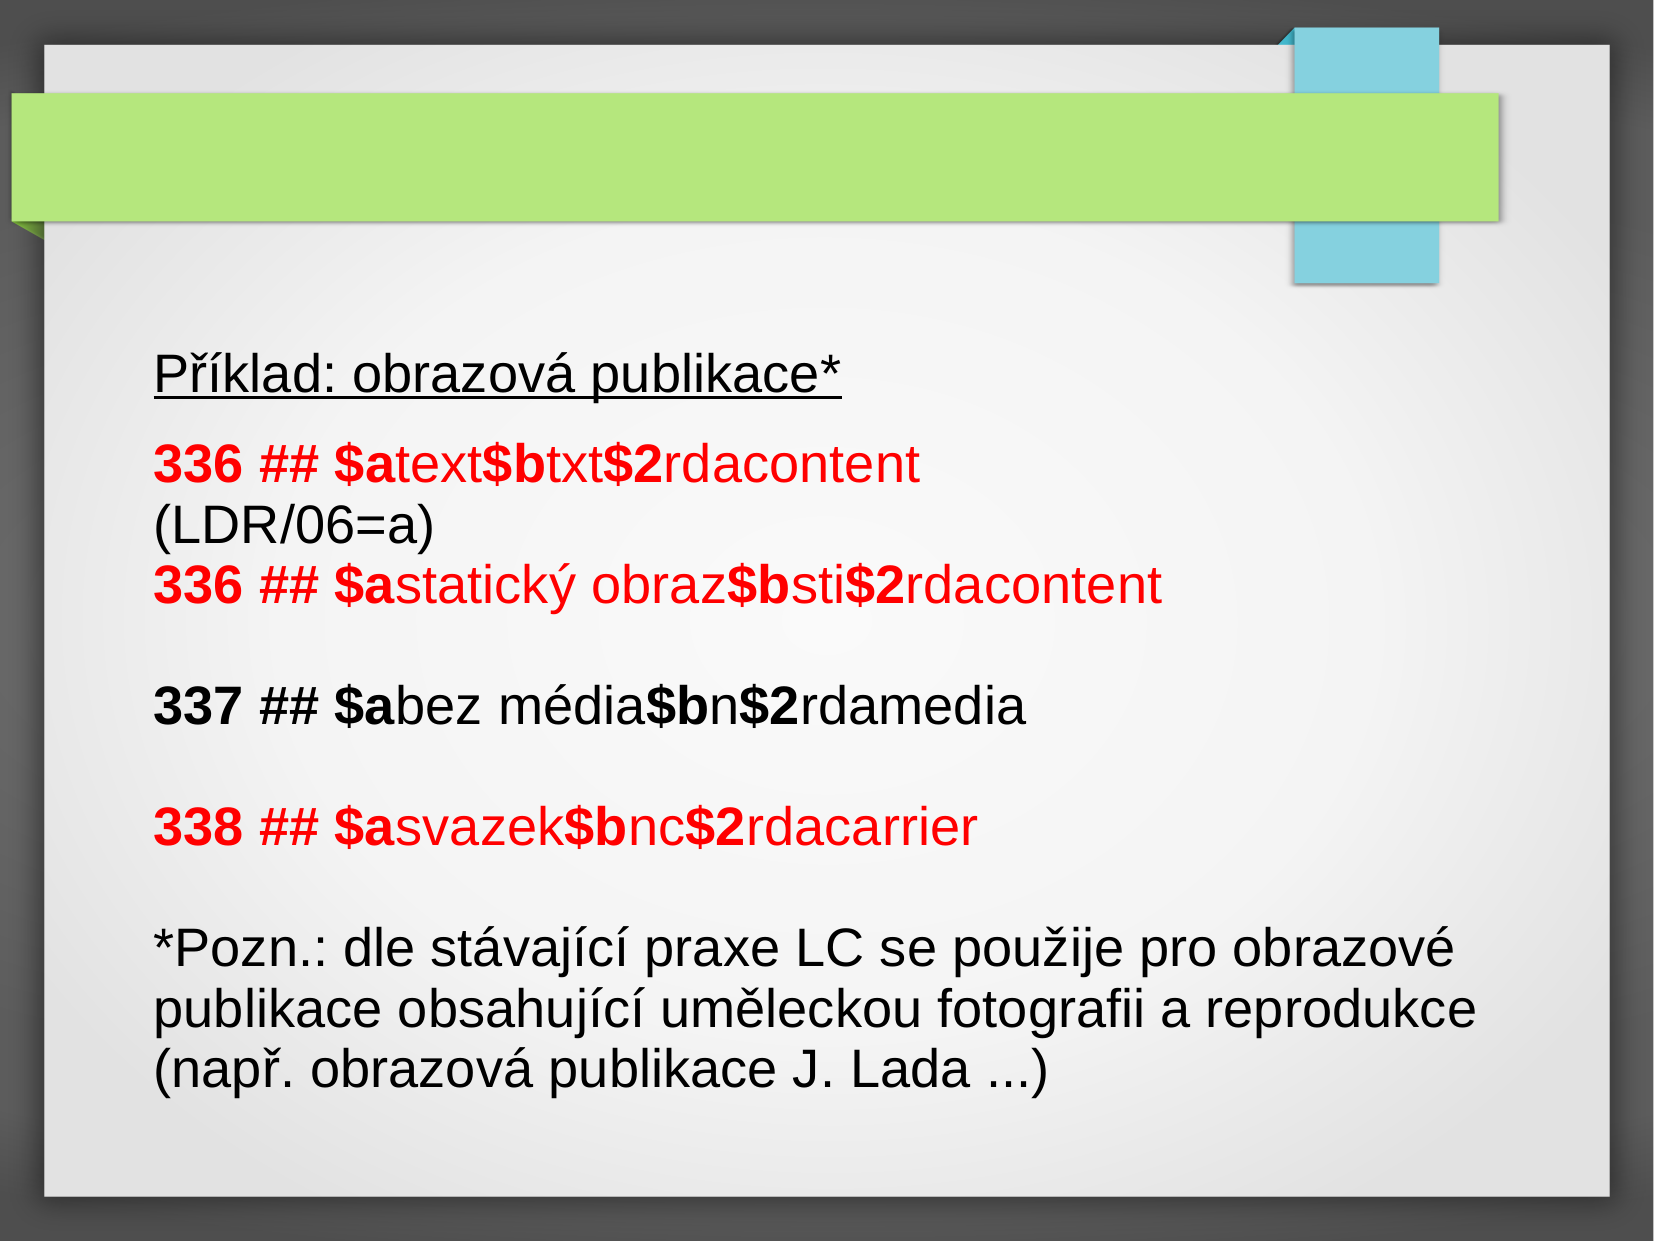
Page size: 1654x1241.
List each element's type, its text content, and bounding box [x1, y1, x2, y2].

picture [0, 0, 1654, 1241]
list Příklad: obrazová publikace* 336 ## $atext$btxt$2rdacontent (LDR/06=a) 336 ## $astatický obraz$bsti$2rdacontent 337 ## $abez média$bn$2rdamedia 338 ## $asvazek$bnc$2rdacarrier *Pozn.: dle stávající praxe LC se použije pro obrazové publikace obsahující uměleckou fotografii a reprodukce (např. obrazová publikace J. Lada ...) [82, 343, 1536, 1146]
